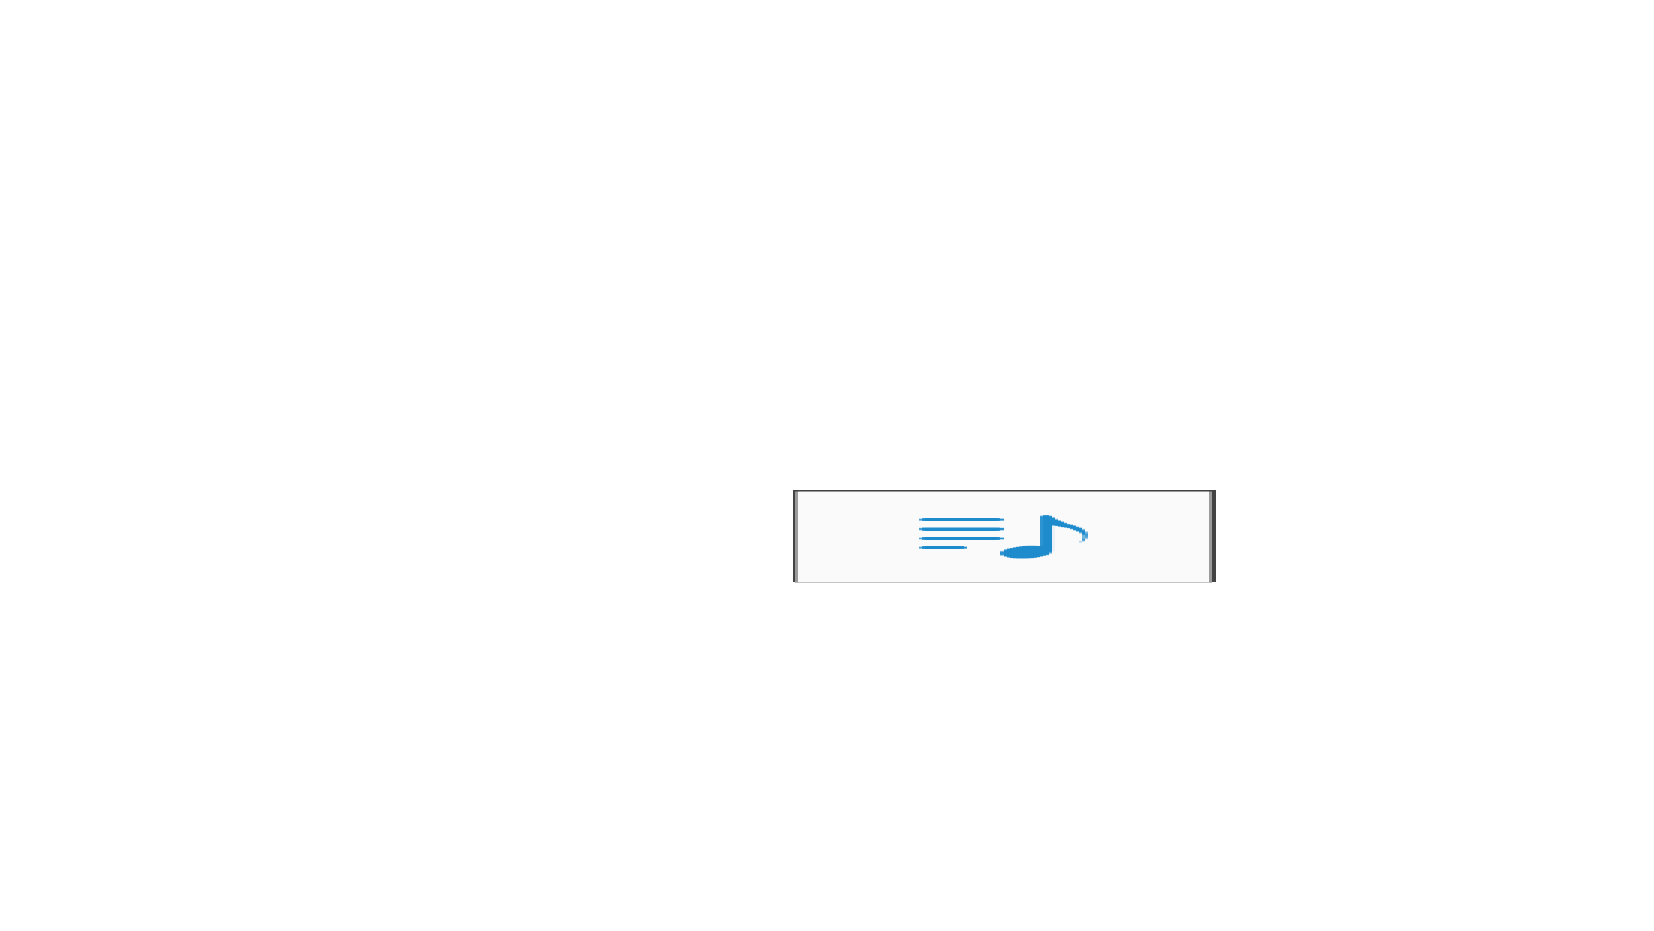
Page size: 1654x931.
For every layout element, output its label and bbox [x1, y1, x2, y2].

text_box [791, 489, 1217, 584]
